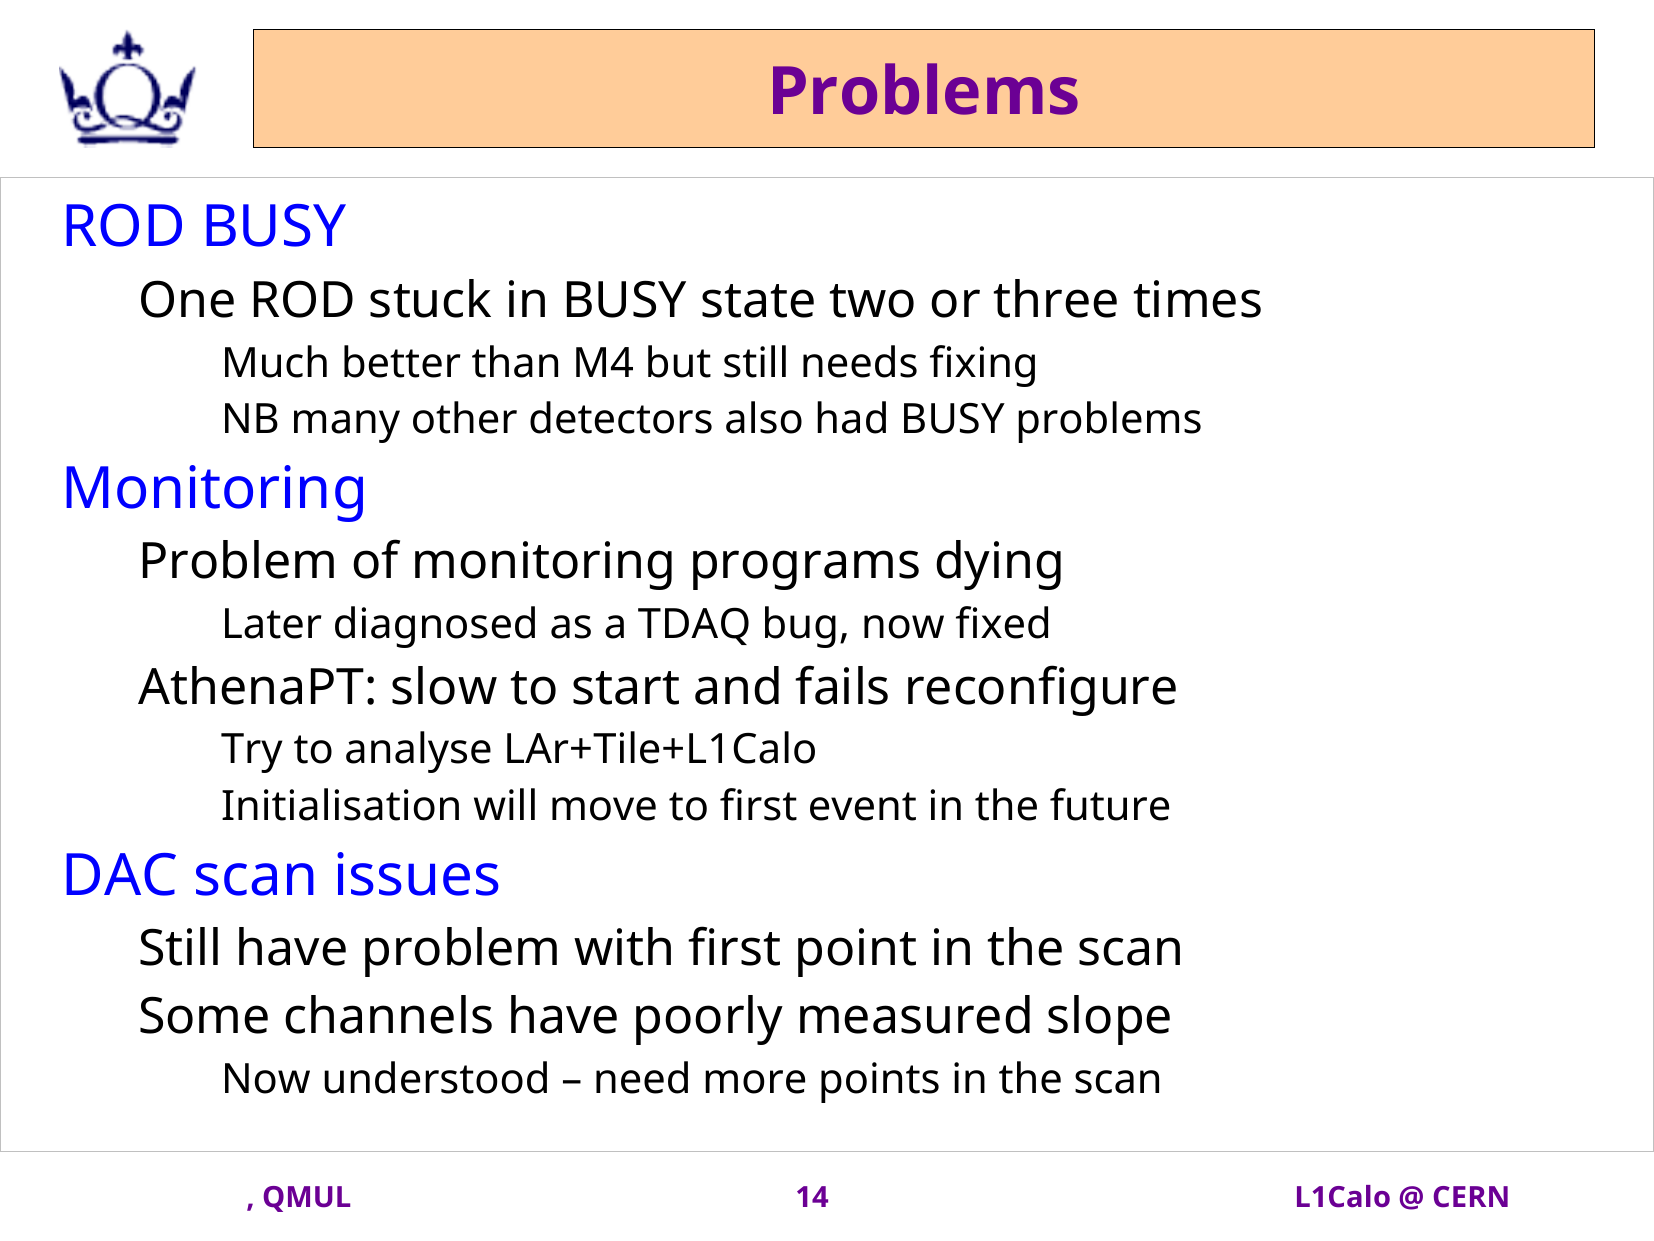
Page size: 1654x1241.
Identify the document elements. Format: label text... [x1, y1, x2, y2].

title Problems [253, 29, 1595, 148]
picture [59, 29, 200, 148]
list ROD BUSY One ROD stuck in BUSY state two or three times Much better than M4 but still needs fixing NB many other detectors also had BUSY problems Monitoring Problem of monitoring programs dying Later diagnosed as a TDAQ bug, now fixed AthenaPT: slow to start and fails reconfigure Try to analyse LAr+Tile+L1Calo Initialisation will move to first event in the future DAC scan issues Still have problem with first point in the scan Some channels have poorly measured slope Now understood – need more points in the scan [43, 184, 1612, 1153]
